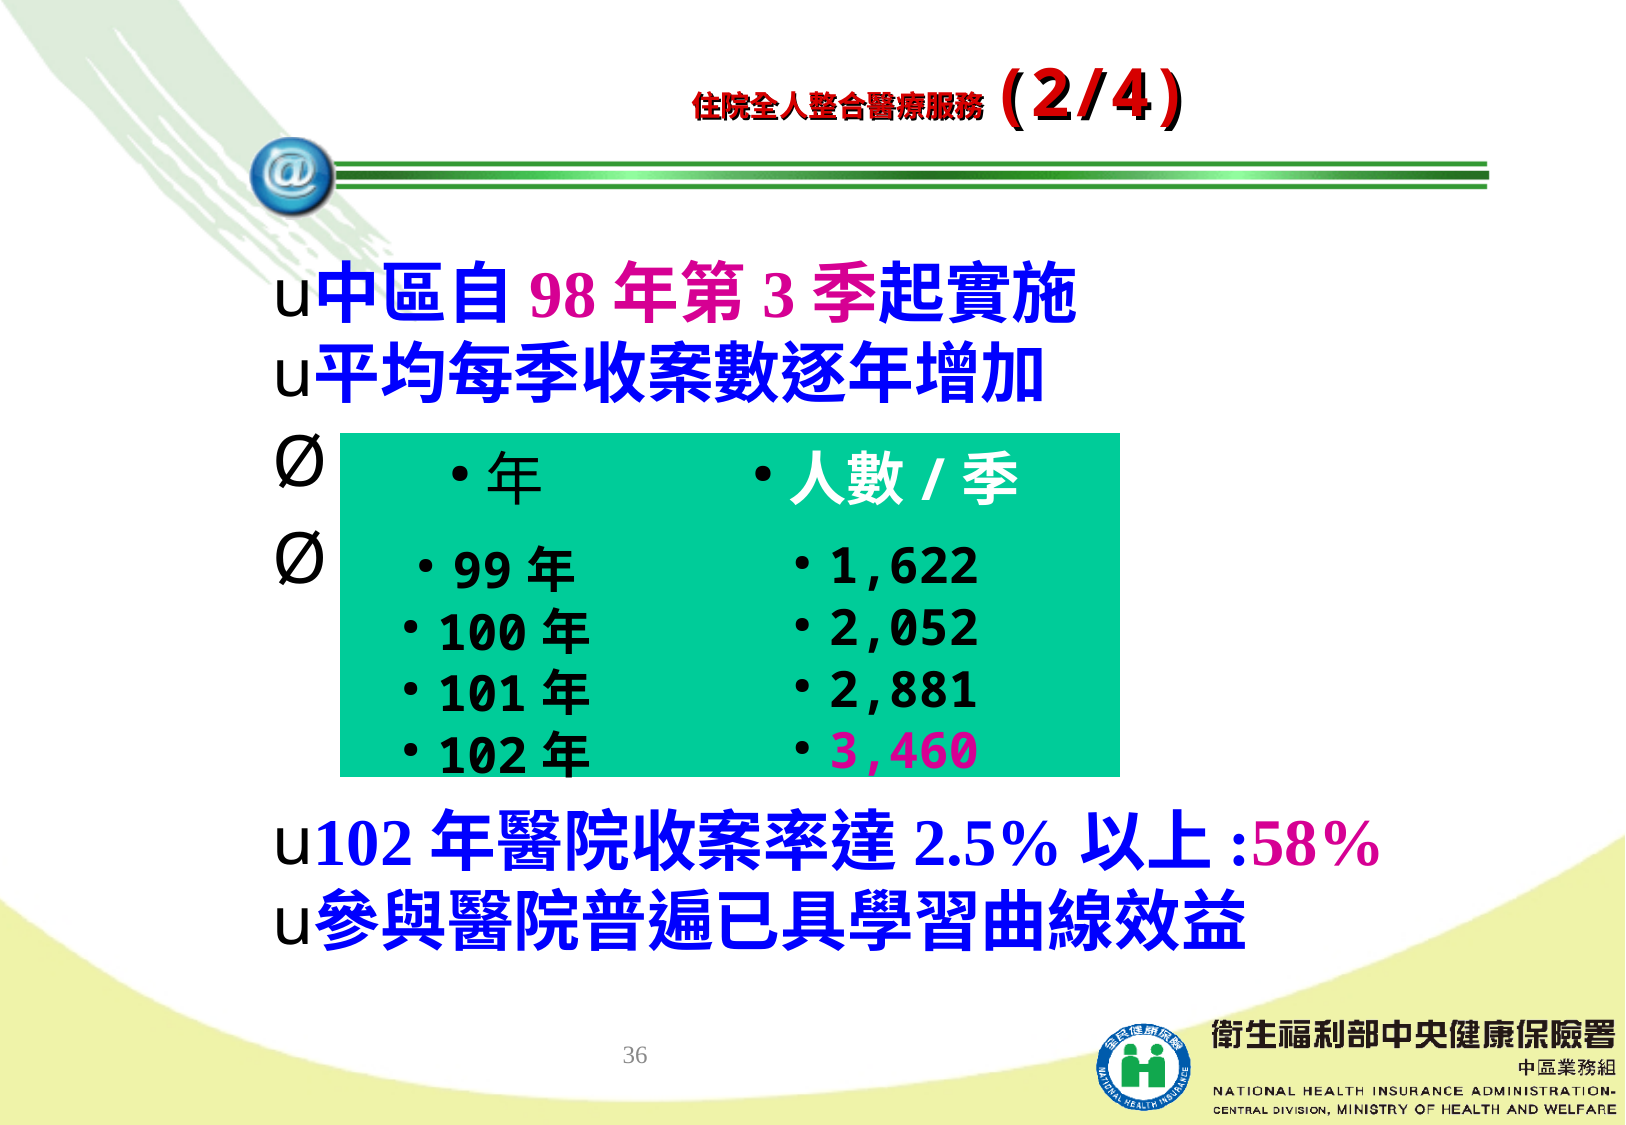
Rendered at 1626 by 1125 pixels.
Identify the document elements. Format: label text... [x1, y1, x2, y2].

table_cell 2,881 [653, 654, 1120, 715]
text_box [607, 1023, 987, 1084]
table_cell 100年 [340, 592, 653, 654]
table_cell 99年 [340, 530, 653, 592]
table_header 年 [340, 433, 653, 530]
table_header 人數/季 [653, 433, 1120, 530]
text_box 中區自98年第3季起實施 平均每季收案數逐年增加 102年醫院收案率達2.5%以上:58% 參與醫院普遍已具學習曲線效益 [257, 243, 1441, 951]
table_cell 1,622 [653, 530, 1120, 592]
table_cell 99年 [542, 568, 551, 576]
title 住院全人整合醫療服務(2/4) [292, 31, 1590, 149]
table_cell 2,052 [653, 592, 1120, 654]
table_cell 102年 [340, 715, 653, 777]
table_cell 101年 [340, 654, 653, 715]
table_cell 3,460 [653, 715, 1120, 777]
